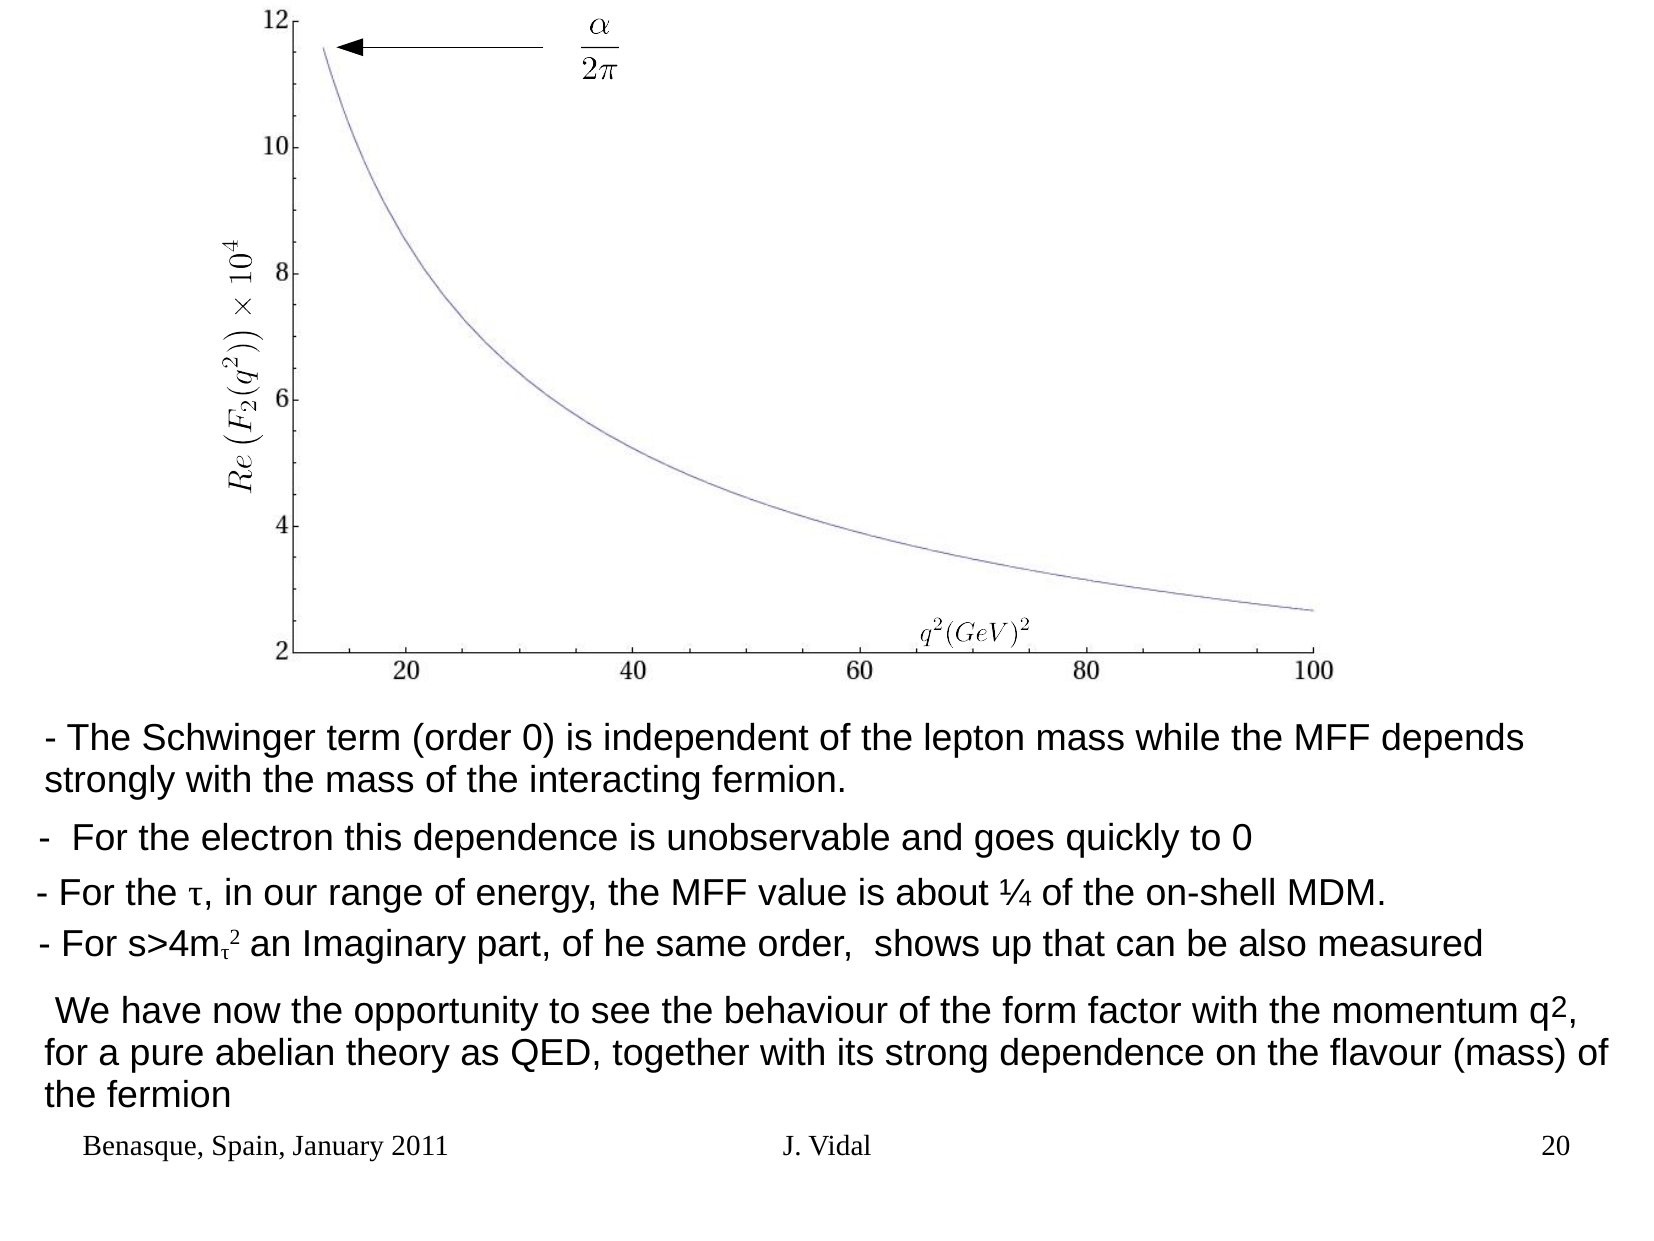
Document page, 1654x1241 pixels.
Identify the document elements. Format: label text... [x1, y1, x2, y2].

text_box - For the τ, in our range of energy, the MFF value is about ¼ of the on-shell MDM. [10, 864, 1412, 923]
picture [219, 5, 1335, 689]
text_box - For s>4mτ2 an Imaginary part, of he same order, shows up that can be also measured [23, 915, 1498, 987]
text_box - For the electron this dependence is unobservable and goes quickly to 0 [23, 809, 1268, 866]
text_box - The Schwinger term (order 0) is independent of the lepton mass while the MFF depends strongly with the mass of the interacting fermion. [29, 708, 1595, 808]
text_box We have now the opportunity to see the behaviour of the form factor with the momentum q2, for a pure abelian theory as QED, together with its strong dependence on the flavour (mass) of the fermion [29, 981, 1642, 1124]
